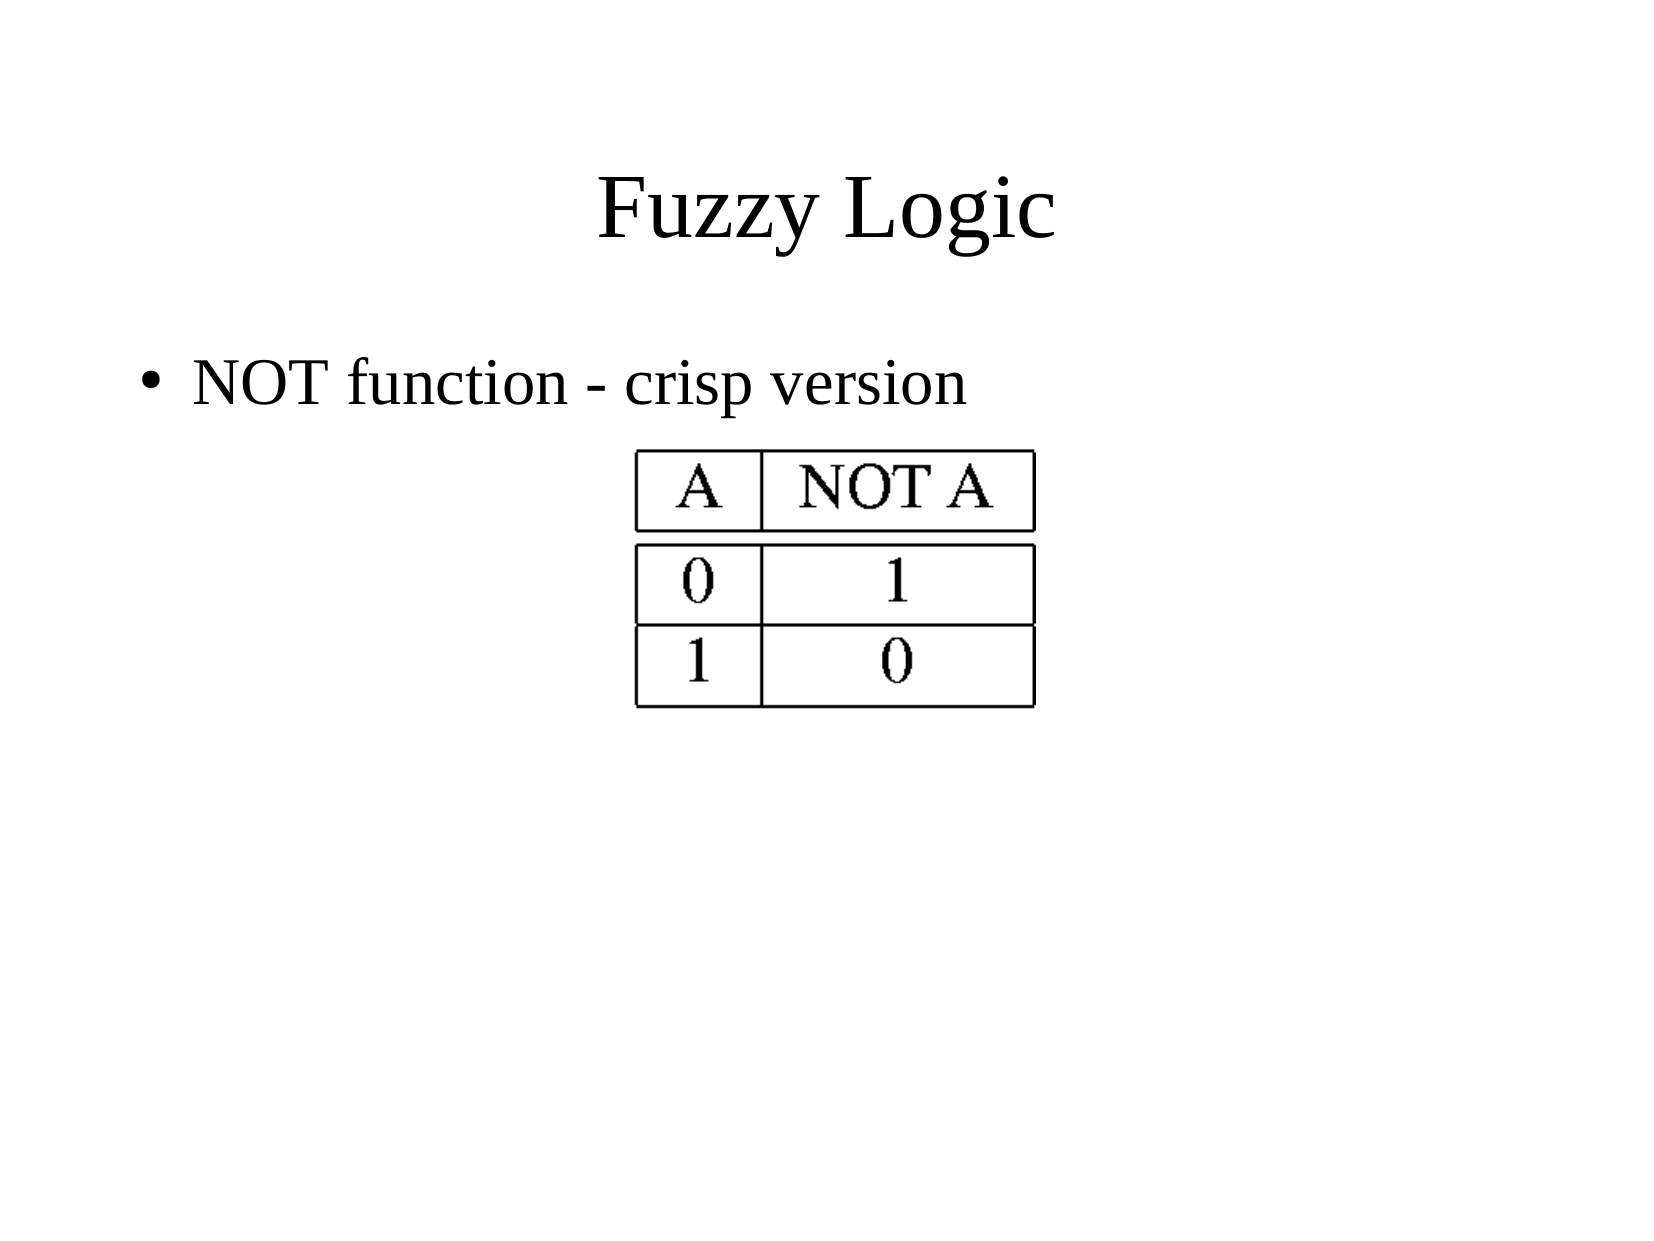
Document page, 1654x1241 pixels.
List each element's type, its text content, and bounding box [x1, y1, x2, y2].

list NOT function - crisp version [121, 344, 1534, 467]
chart [632, 448, 1036, 710]
title Fuzzy Logic [121, 102, 1534, 311]
